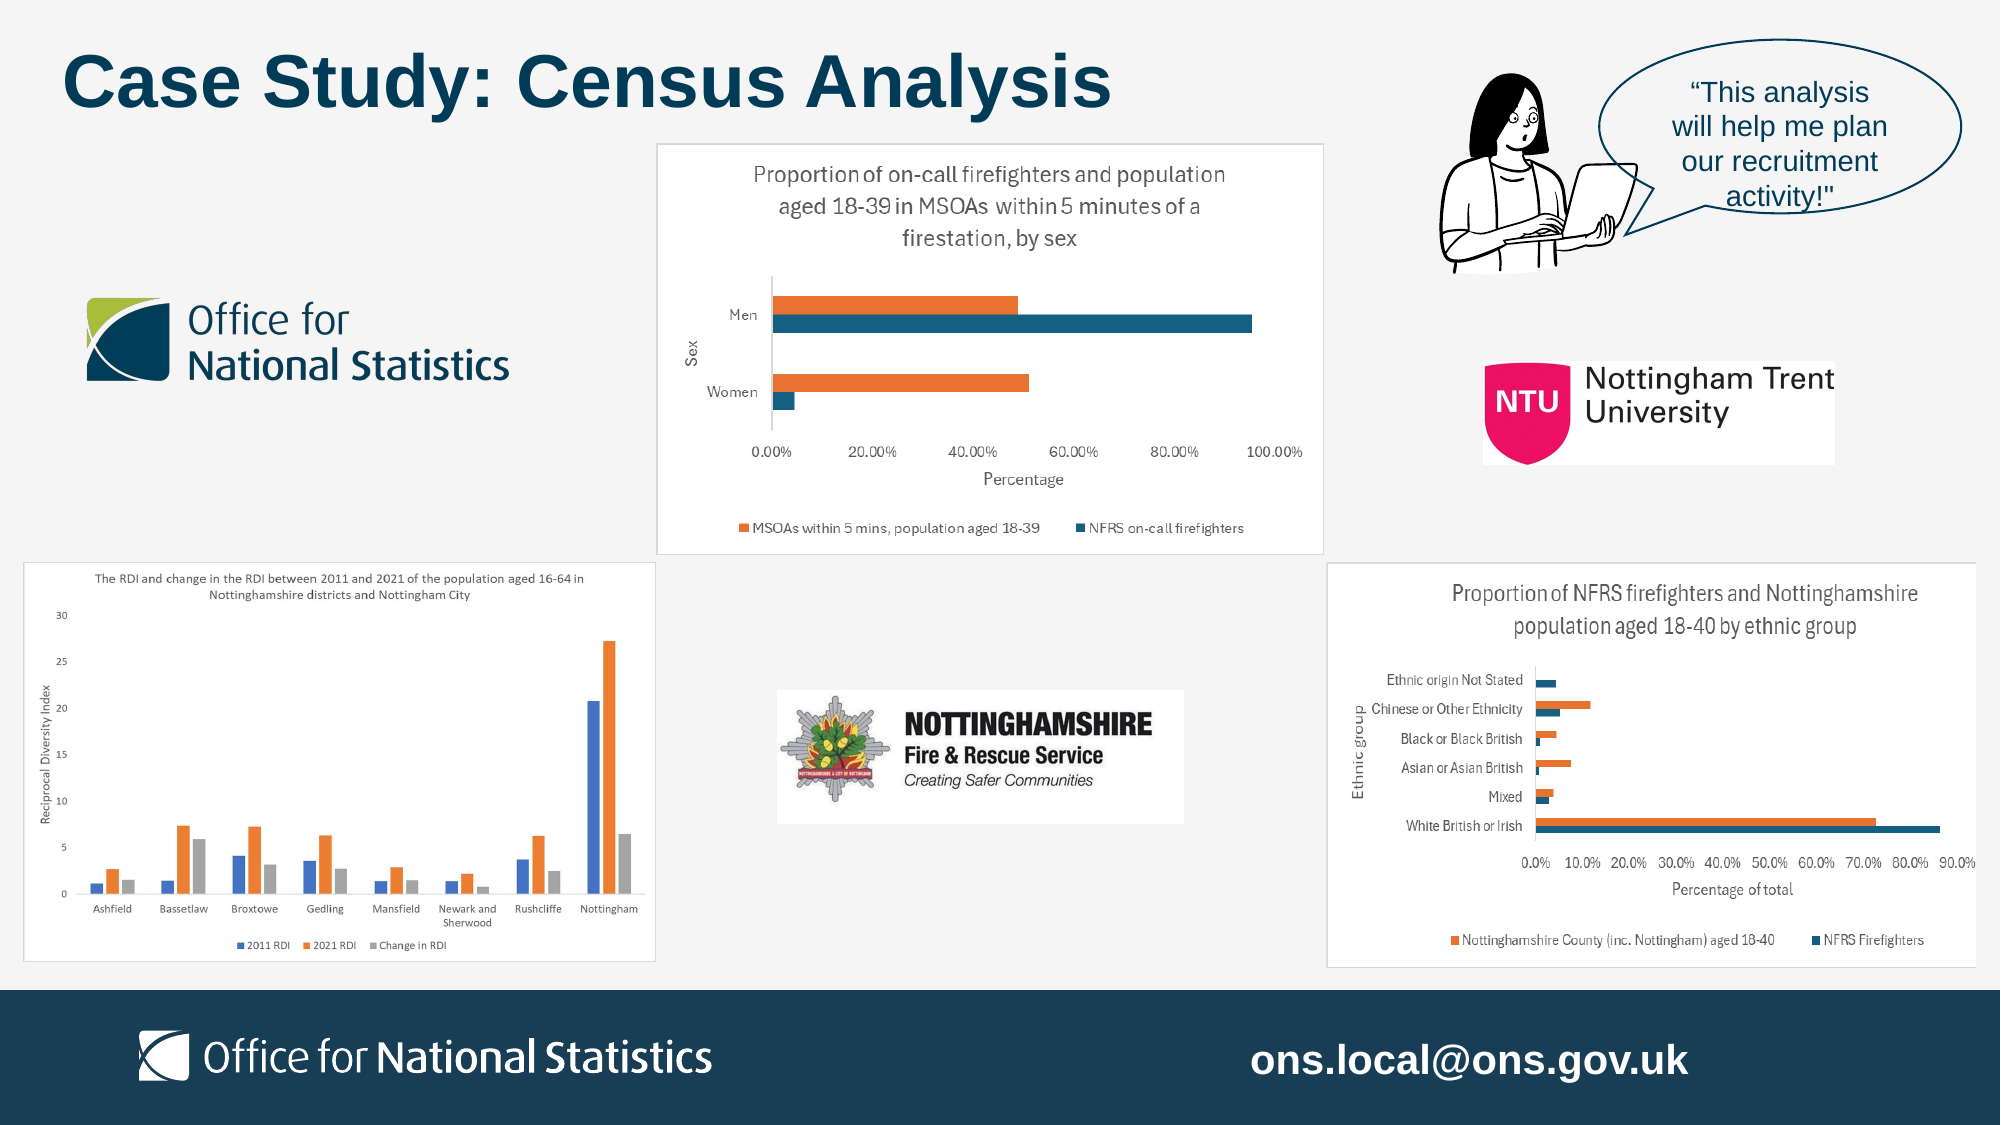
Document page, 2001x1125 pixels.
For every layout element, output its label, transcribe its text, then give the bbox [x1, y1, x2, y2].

picture [392, 368, 401, 377]
picture [221, 368, 230, 378]
text_box ons.local@ons.gov.uk [1235, 1025, 1866, 1086]
picture [23, 562, 656, 962]
picture [777, 690, 1184, 824]
picture [314, 368, 323, 377]
title Case Study: Census Analysis [62, 39, 1764, 123]
picture [1483, 361, 1835, 465]
picture [268, 361, 278, 377]
picture [656, 144, 1324, 555]
picture [86, 297, 509, 381]
text_box “This analysis will help me plan our recruitment activity!" [1599, 39, 1962, 236]
picture [1326, 562, 1977, 968]
picture [1433, 66, 1645, 281]
